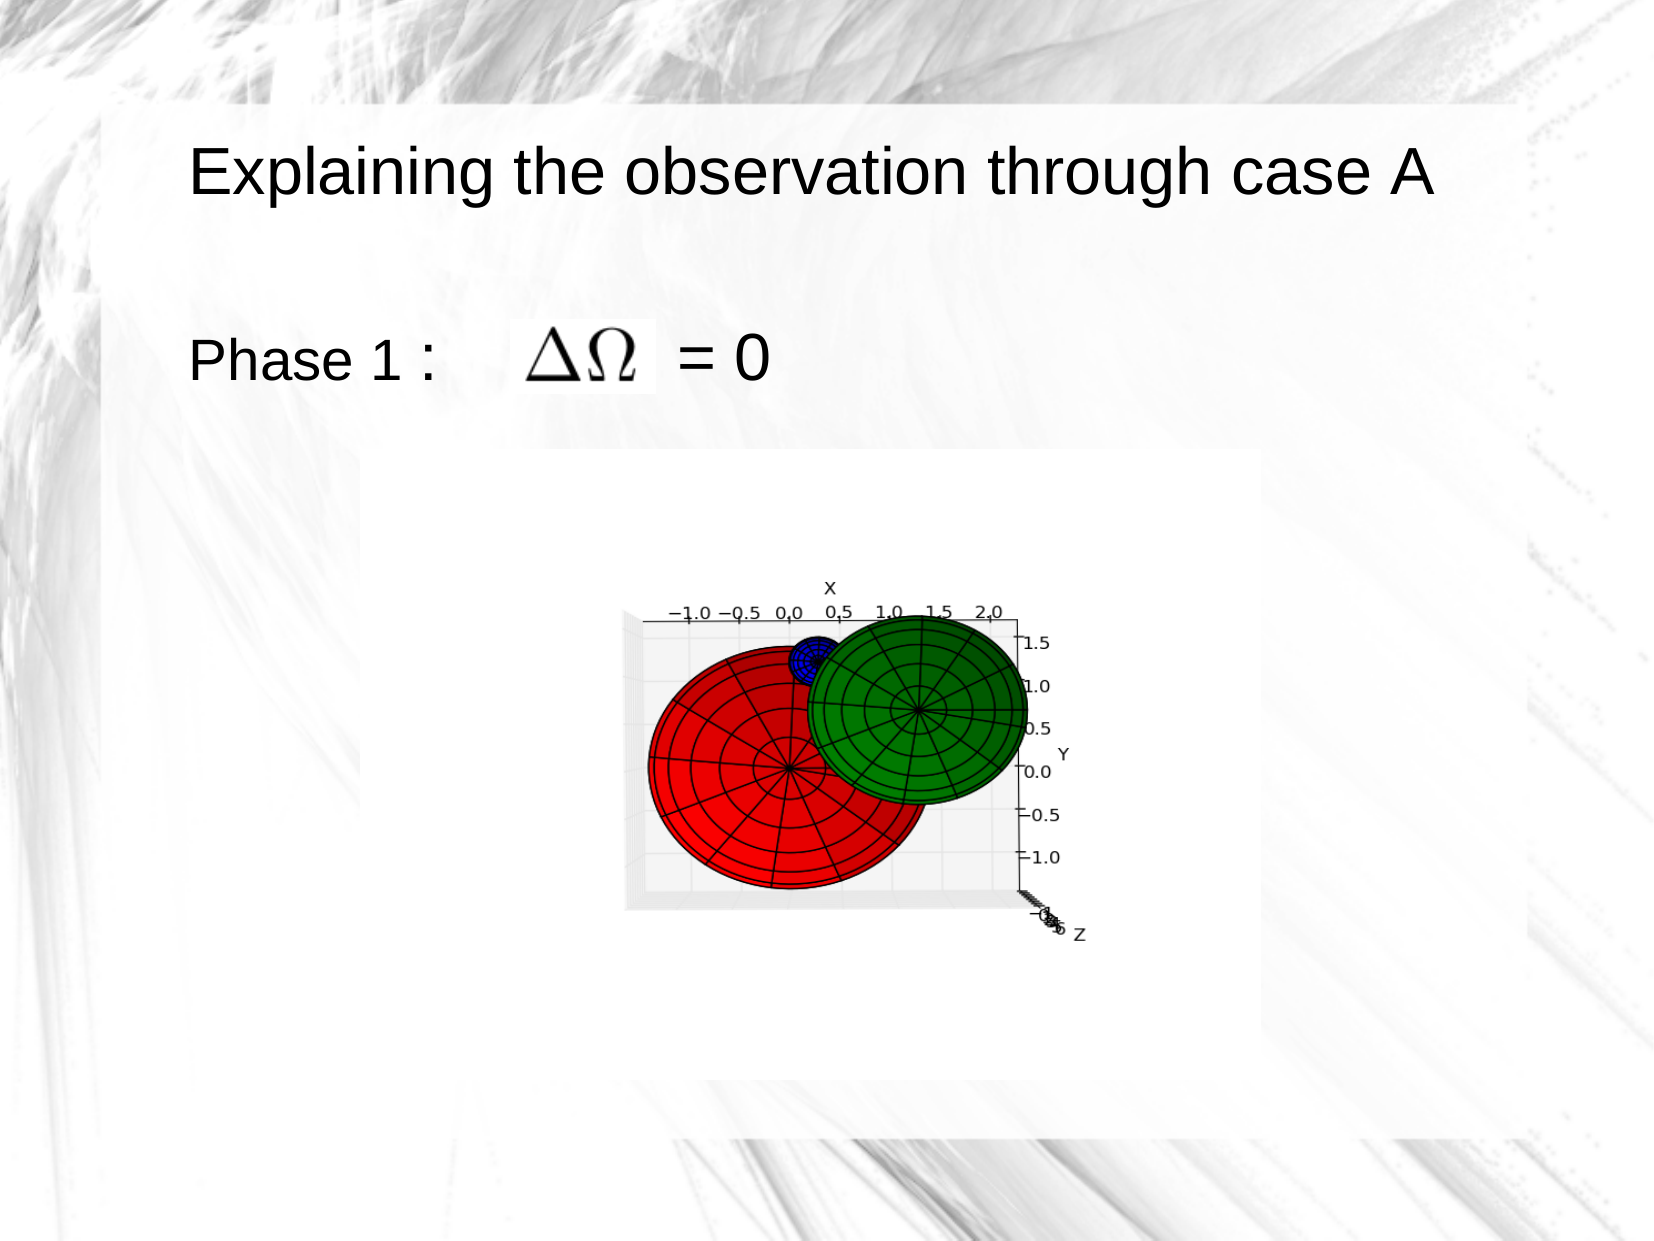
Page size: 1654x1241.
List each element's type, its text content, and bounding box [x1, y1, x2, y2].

picture [0, 0, 1654, 1241]
title Explaining the observation through case A [118, 87, 1506, 255]
list Phase 1 : = 0 [118, 319, 1571, 1039]
